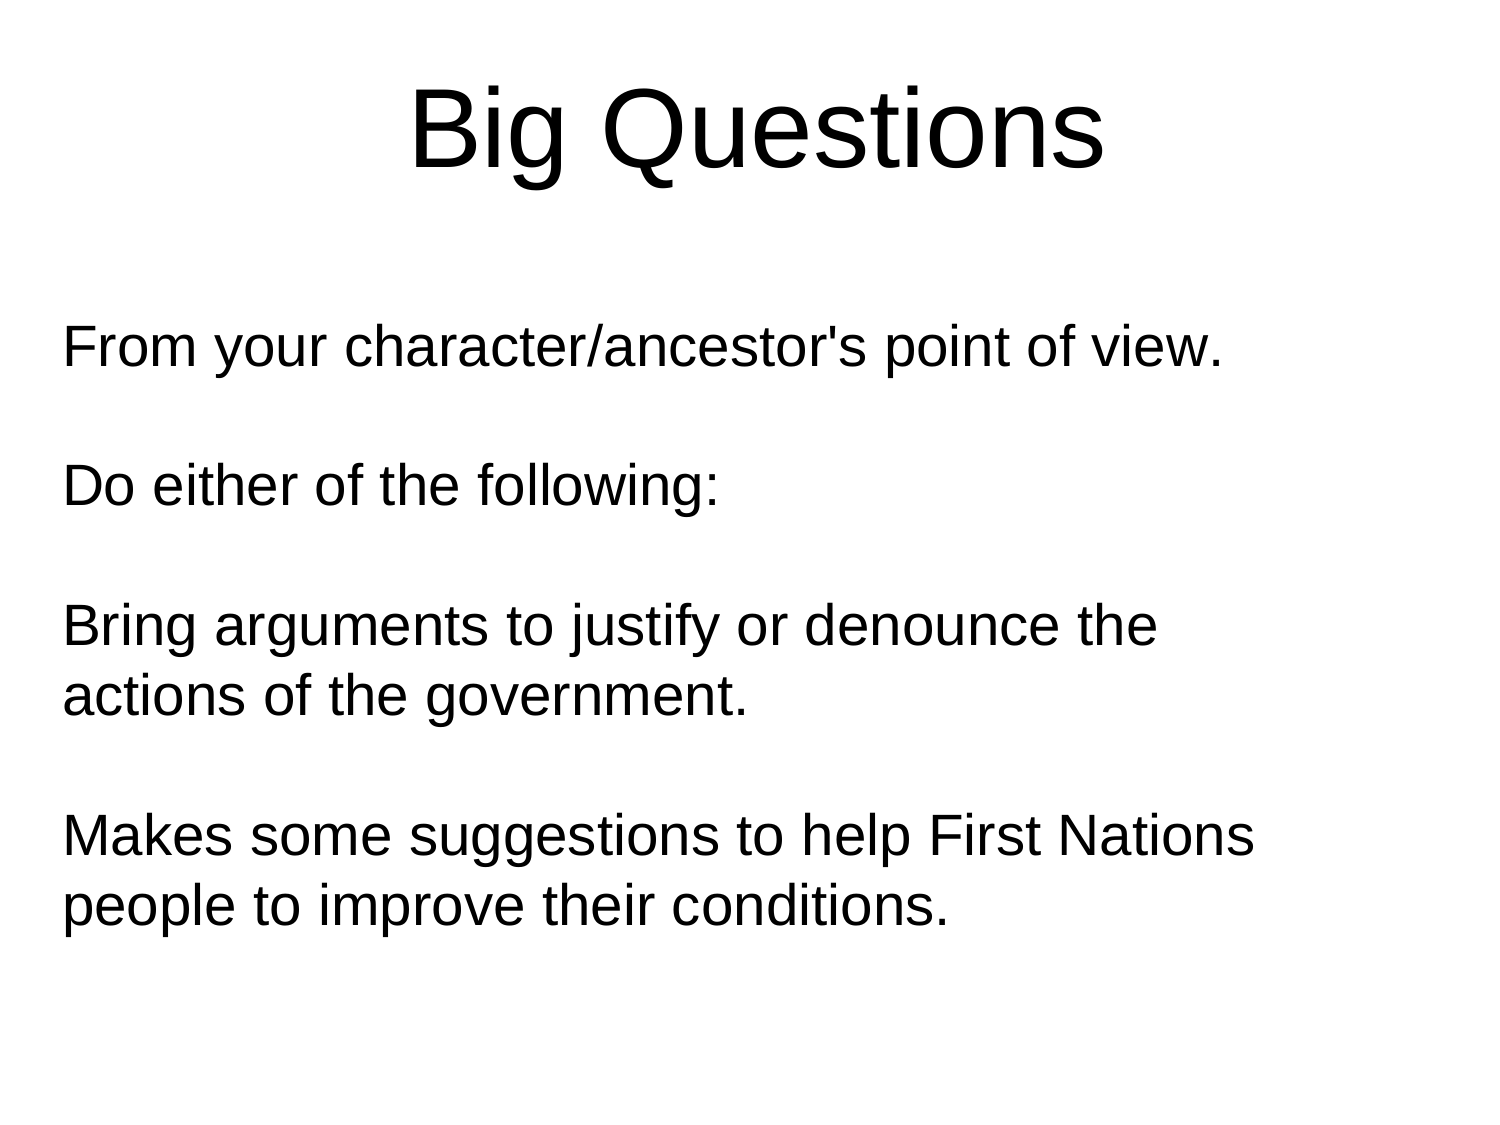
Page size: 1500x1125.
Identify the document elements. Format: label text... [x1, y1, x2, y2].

text_box Big Questions [392, 47, 1123, 198]
text_box From your character/ancestor's point of view. Do either of the following: Bring arguments to justify or denounce the actions of the government. Makes some suggestions to help First Nations people to improve their conditions. [47, 300, 1347, 945]
